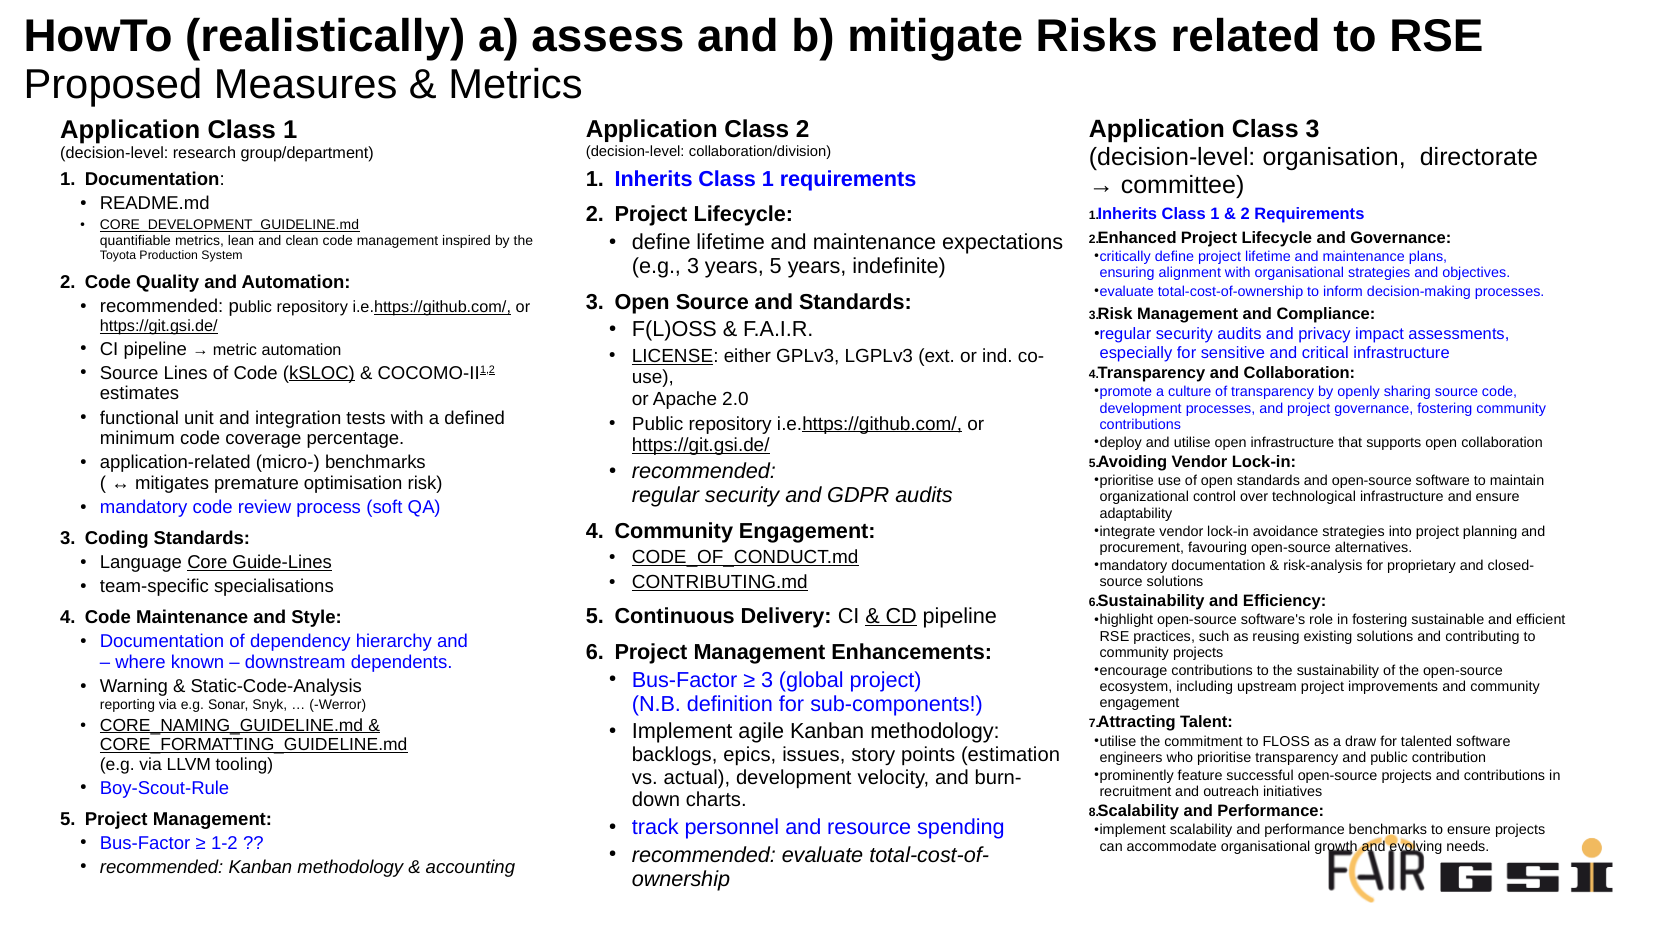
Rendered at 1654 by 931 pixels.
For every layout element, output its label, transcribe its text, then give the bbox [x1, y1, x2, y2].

picture [1439, 836, 1615, 895]
title HowTo (realistically) a) assess and b) mitigate Risks related to RSE Proposed Measures & Metrics [23, 9, 1638, 108]
picture [1328, 857, 1425, 904]
list Application Class 3 (decision-level: organisation, directorate → committee) Inherits Class 1 & 2 Requirements Enhanced Project Lifecycle and Governance: critically define project lifetime and maintenance plans, ensuring alignment with organisational strategies and objectives. evaluate total-cost-of-ownership to inform decision-making processes. Risk Management and Compliance: regular security audits and privacy impact assessments, especially for sensitive and critical infrastructure Transparency and Collaboration: promote a culture of transparency by openly sharing source code, development processes, and project governance, fostering community contributions deploy and utilise open infrastructure that supports open collaboration Avoiding Vendor Lock-in: prioritise use of open standards and open-source software to maintain organizational control over technological infrastructure and ensure adaptability integrate vendor lock-in avoidance strategies into project planning and procurement, favouring open-source alternatives. mandatory documentation & risk-analysis for proprietary and closed-source solutions Sustainability and Efficiency: highlight open-source software's role in fostering sustainable and efficient RSE practices, such as reusing existing solutions and contributing to community projects encourage contributions to the sustainability of the open-source ecosystem, including upstream project improvements and community engagement Attracting Talent: utilise the commitment to FLOSS as a draw for talented software engineers who prioritise transparency and public contribution prominently feature successful open-source projects and contributions in recruitment and outreach initiatives Scalability and Performance: implement scalability and performance benchmarks to ensure projects can accommodate organisational growth and evolving needs. [1088, 115, 1569, 857]
list Application Class 1 (decision-level: research group/department) Documentation: README.md CORE_DEVELOPMENT_GUIDELINE.md quantifiable metrics, lean and clean code management inspired by the Toyota Production System Code Quality and Automation: recommended: public repository i.e.https://github.com/, orhttps://git.gsi.de/ CI pipeline → metric automation Source Lines of Code (kSLOC) & COCOMO-II1,2 estimates functional unit and integration tests with a defined minimum code coverage percentage. application-related (micro-) benchmarks ( ↔ mitigates premature optimisation risk) mandatory code review process (soft QA) Coding Standards: Language Core Guide-Lines team-specific specialisations Code Maintenance and Style: Documentation of dependency hierarchy and – where known – downstream dependents. Warning & Static-Code-Analysis reporting via e.g. Sonar, Snyk, … (-Werror) CORE_NAMING_GUIDELINE.md & CORE_FORMATTING_GUIDELINE.md (e.g. via LLVM tooling) Boy-Scout-Rule Project Management: Bus-Factor ≥ 1-2 ?? recommended: Kanban methodology & accounting [60, 115, 540, 886]
list Application Class 2 (decision-level: collaboration/division) Inherits Class 1 requirements Project Lifecycle: define lifetime and maintenance expectations (e.g., 3 years, 5 years, indefinite) Open Source and Standards: F(L)OSS & F.A.I.R. LICENSE: either GPLv3, LGPLv3 (ext. or ind. co-use), or Apache 2.0 Public repository i.e.https://github.com/, orhttps://git.gsi.de/ recommended: regular security and GDPR audits Community Engagement: CODE_OF_CONDUCT.md CONTRIBUTING.md Continuous Delivery: CI & CD pipeline Project Management Enhancements: Bus-Factor ≥ 3 (global project) (N.B. definition for sub-components!) Implement agile Kanban methodology: backlogs, epics, issues, story points (estimation vs. actual), development velocity, and burn-down charts. track personnel and resource spending recommended: evaluate total-cost-of-ownership [585, 115, 1065, 900]
